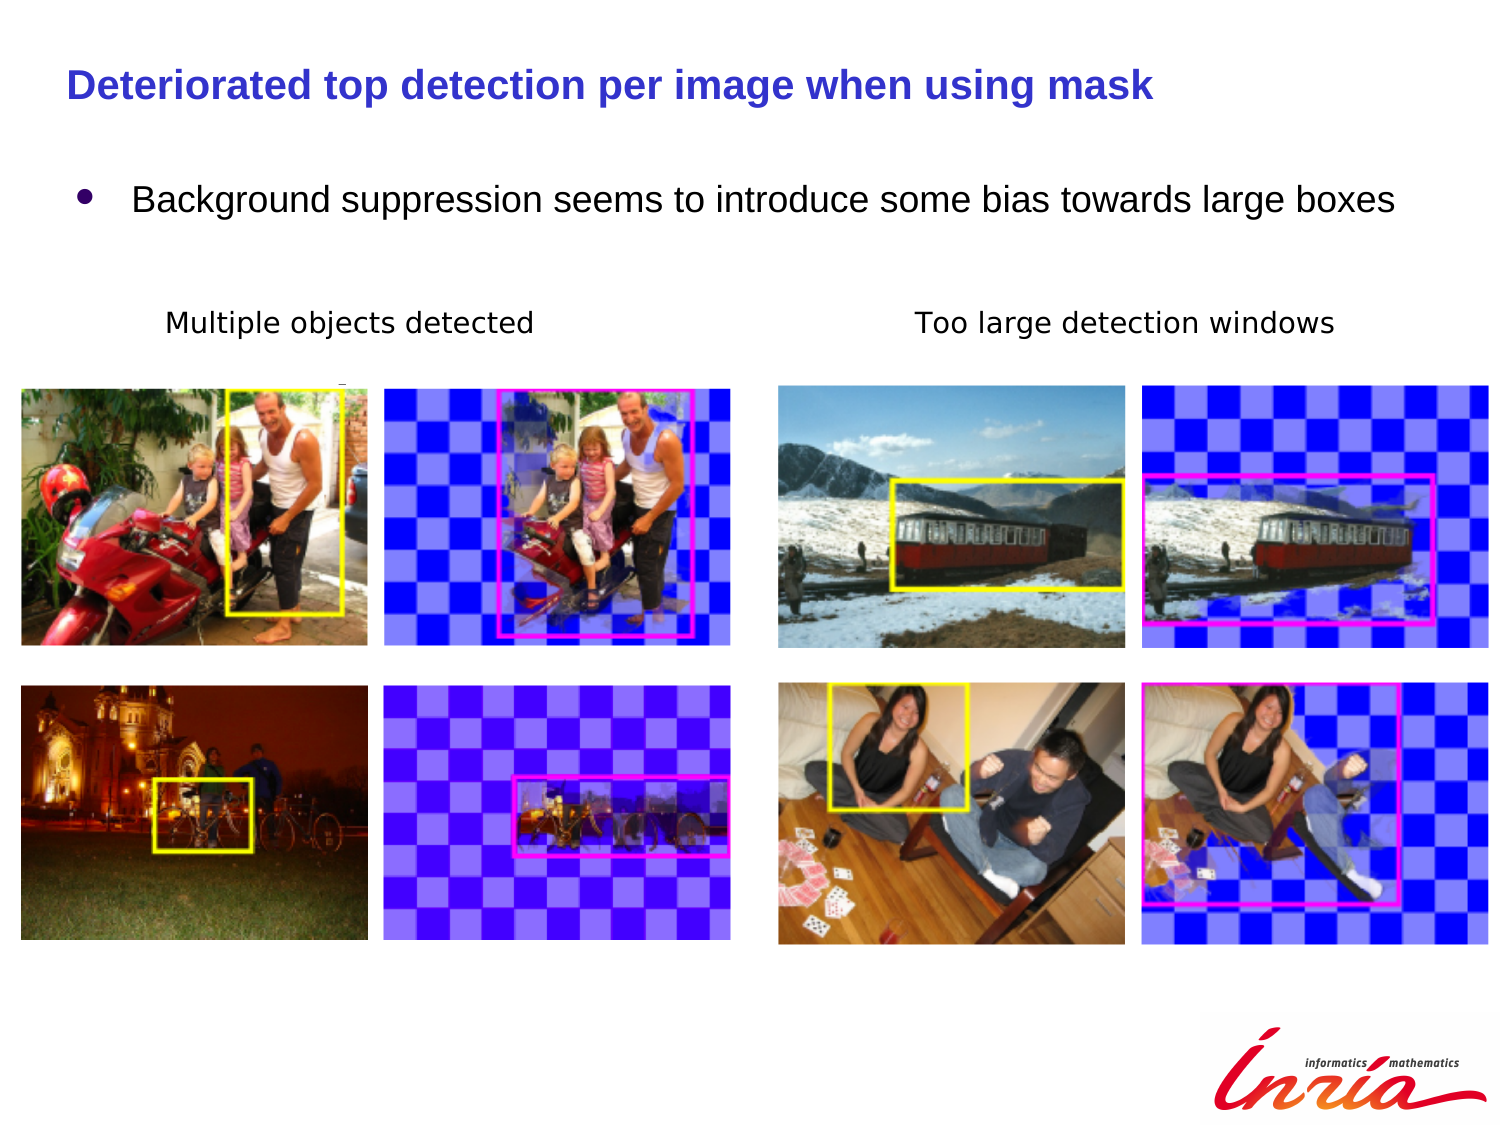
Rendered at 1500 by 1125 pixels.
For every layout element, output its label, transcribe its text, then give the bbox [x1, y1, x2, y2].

picture [1426, 385, 1489, 649]
picture [1426, 681, 1489, 945]
title Deteriorated top detection per image when using mask [51, 46, 1459, 123]
picture [19, 683, 733, 943]
list Background suppression seems to introduce some bias towards large boxes [75, 178, 1426, 971]
picture [1200, 1012, 1500, 1125]
picture [19, 384, 75, 648]
